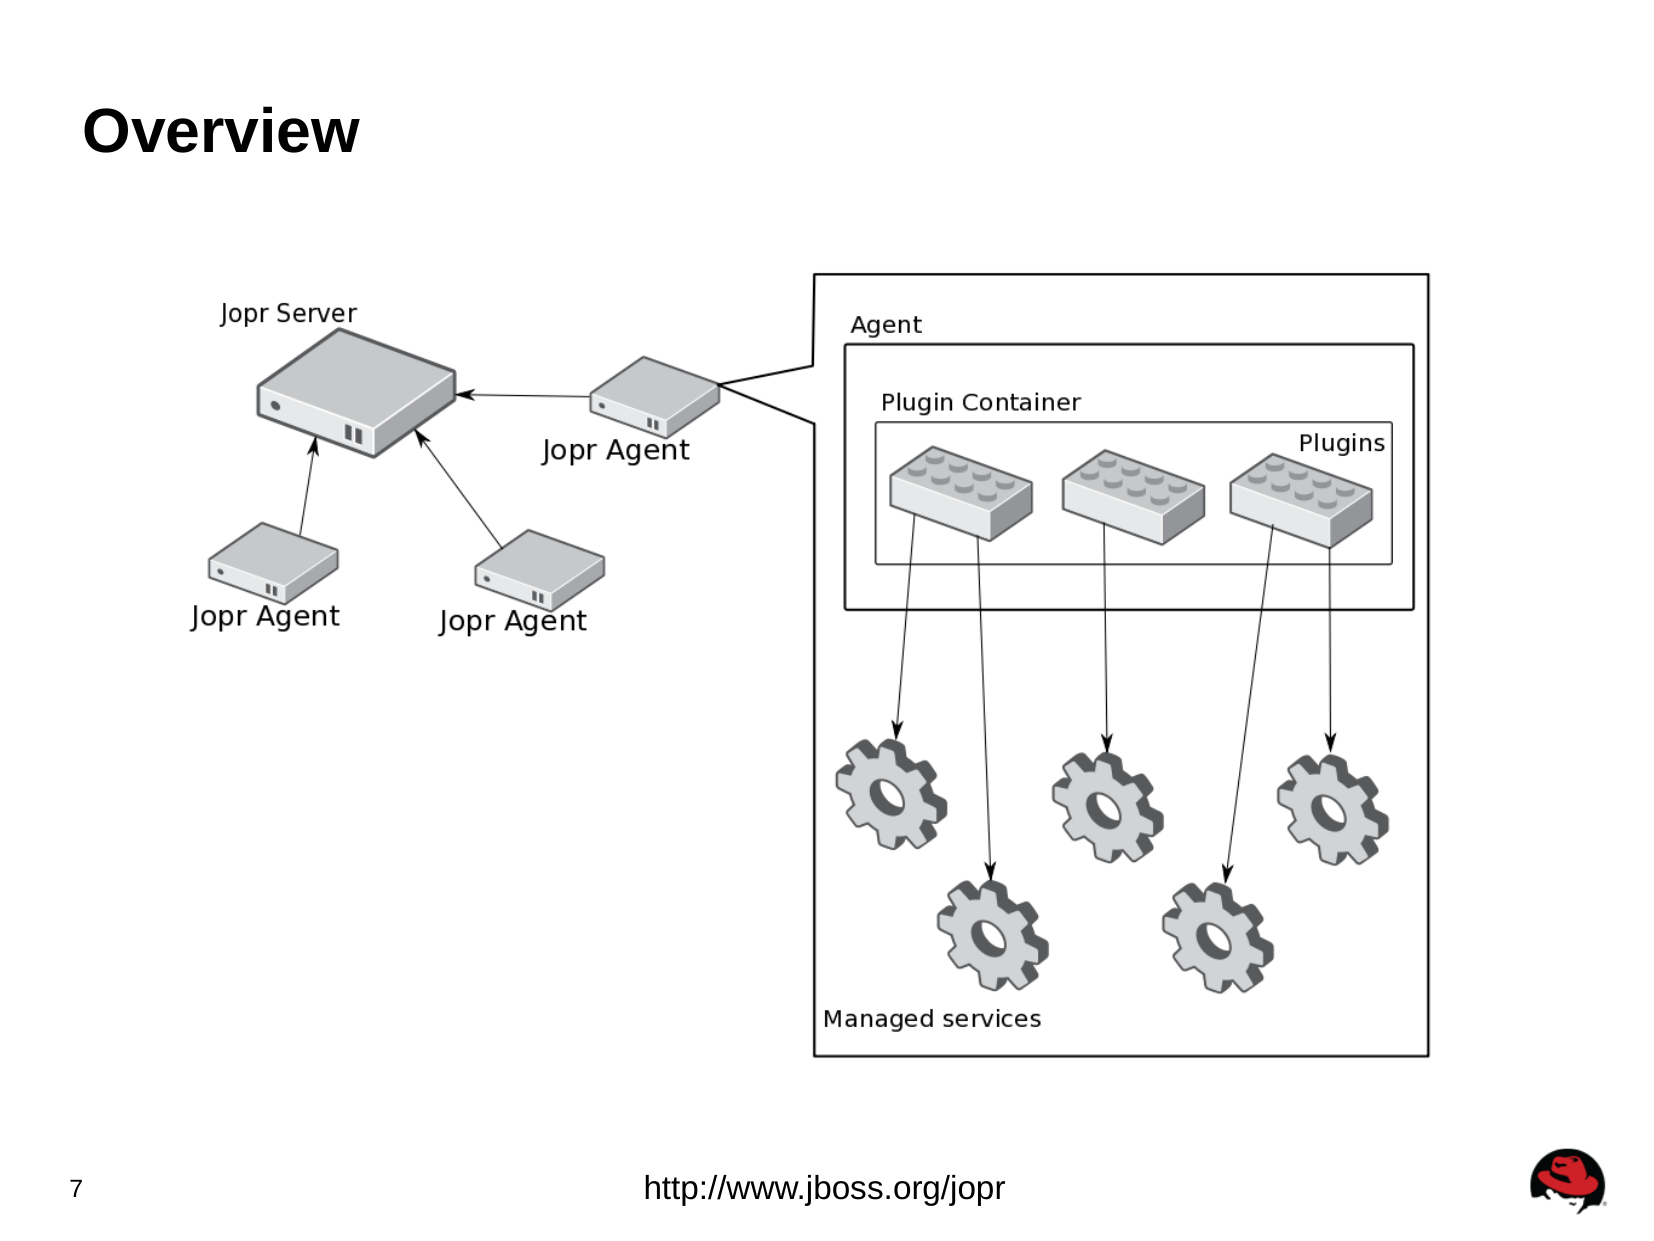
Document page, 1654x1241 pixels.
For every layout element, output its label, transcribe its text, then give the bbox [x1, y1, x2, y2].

picture [1529, 1146, 1613, 1224]
title Overview [82, 37, 1571, 226]
picture [187, 235, 1462, 1126]
